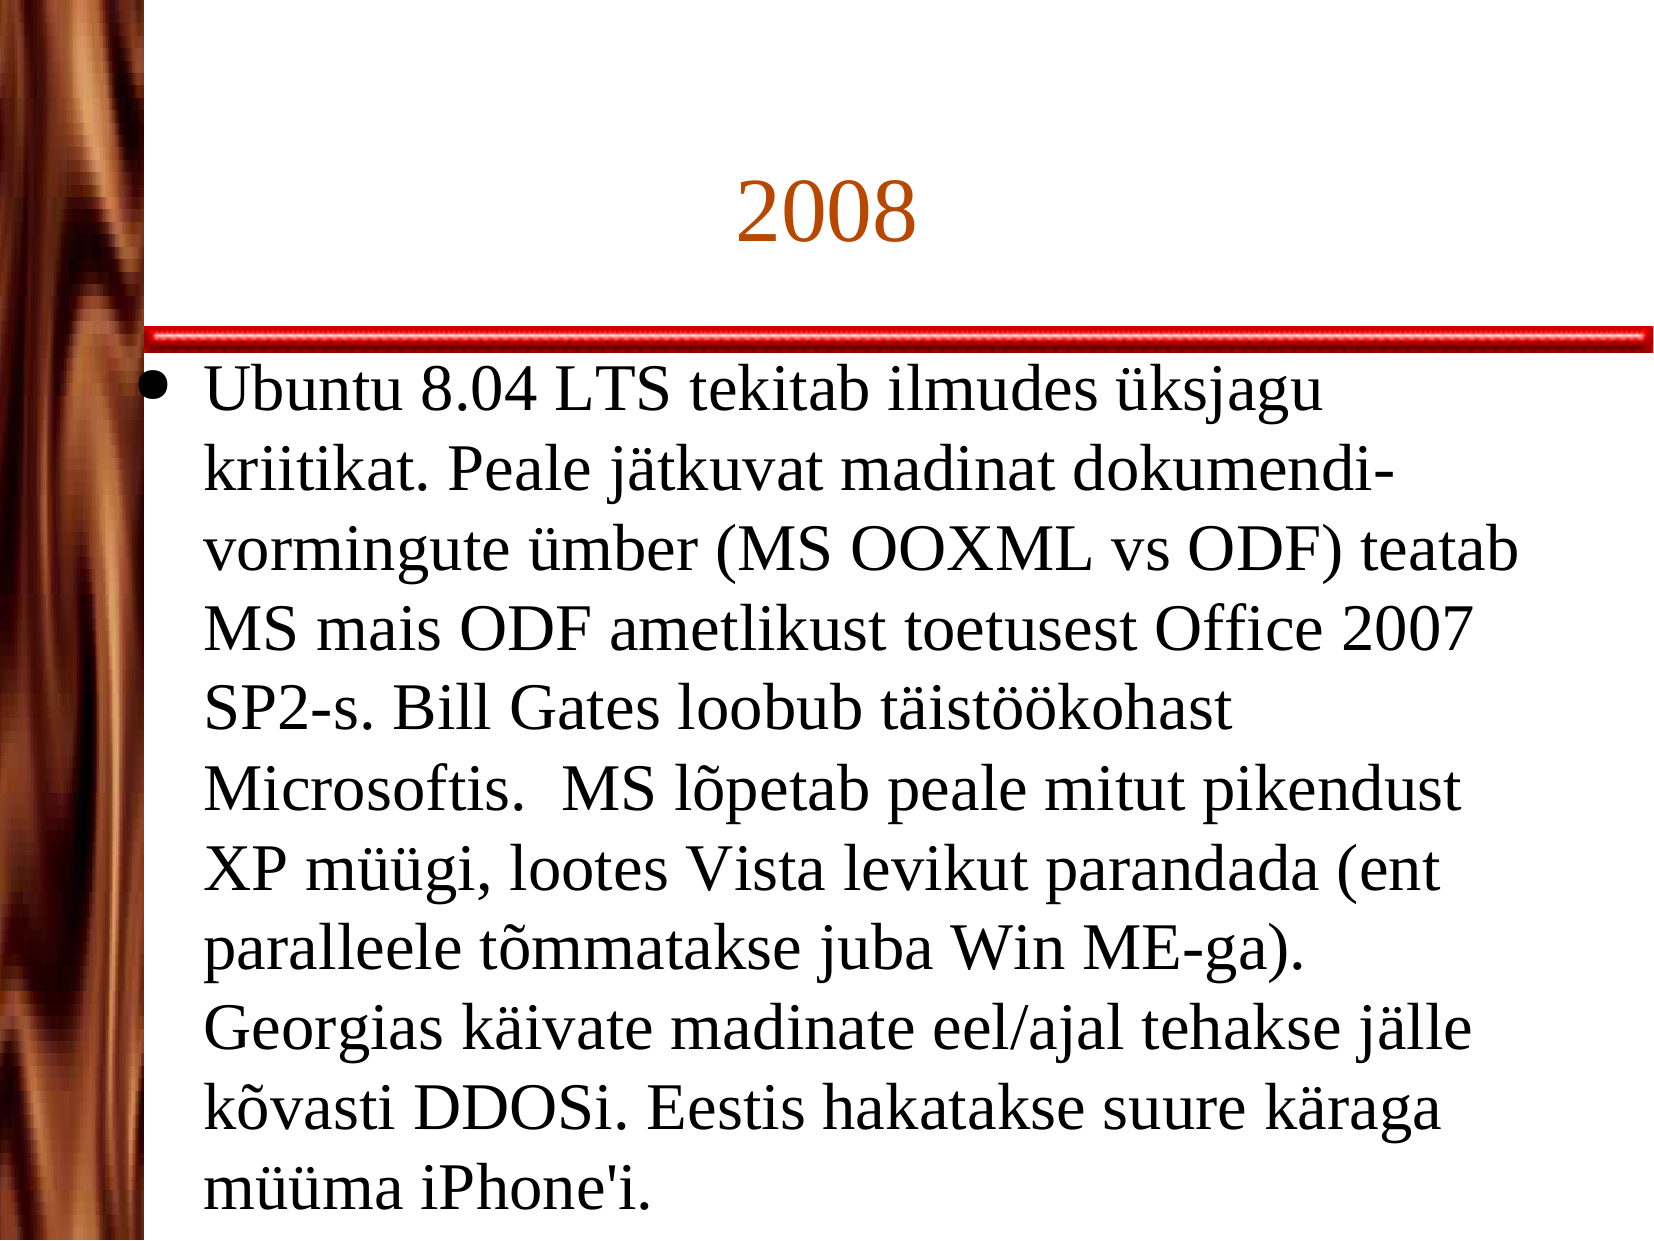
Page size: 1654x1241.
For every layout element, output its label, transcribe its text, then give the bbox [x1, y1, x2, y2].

list Ubuntu 8.04 LTS tekitab ilmudes üksjagu kriitikat. Peale jätkuvat madinat dokumendi-vormingute ümber (MS OOXML vs ODF) teatab MS mais ODF ametlikust toetusest Office 2007 SP2-s. Bill Gates loobub täistöökohast Microsoftis. MS lõpetab peale mitut pikendust XP müügi, lootes Vista levikut parandada (ent paralleele tõmmatakse juba Win ME-ga). Georgias käivate madinate eel/ajal tehakse jälle kõvasti DDOSi. Eestis hakatakse suure käraga müüma iPhone'i. [121, 344, 1533, 1219]
picture [0, 0, 1654, 1240]
title 2008 [121, 100, 1533, 312]
